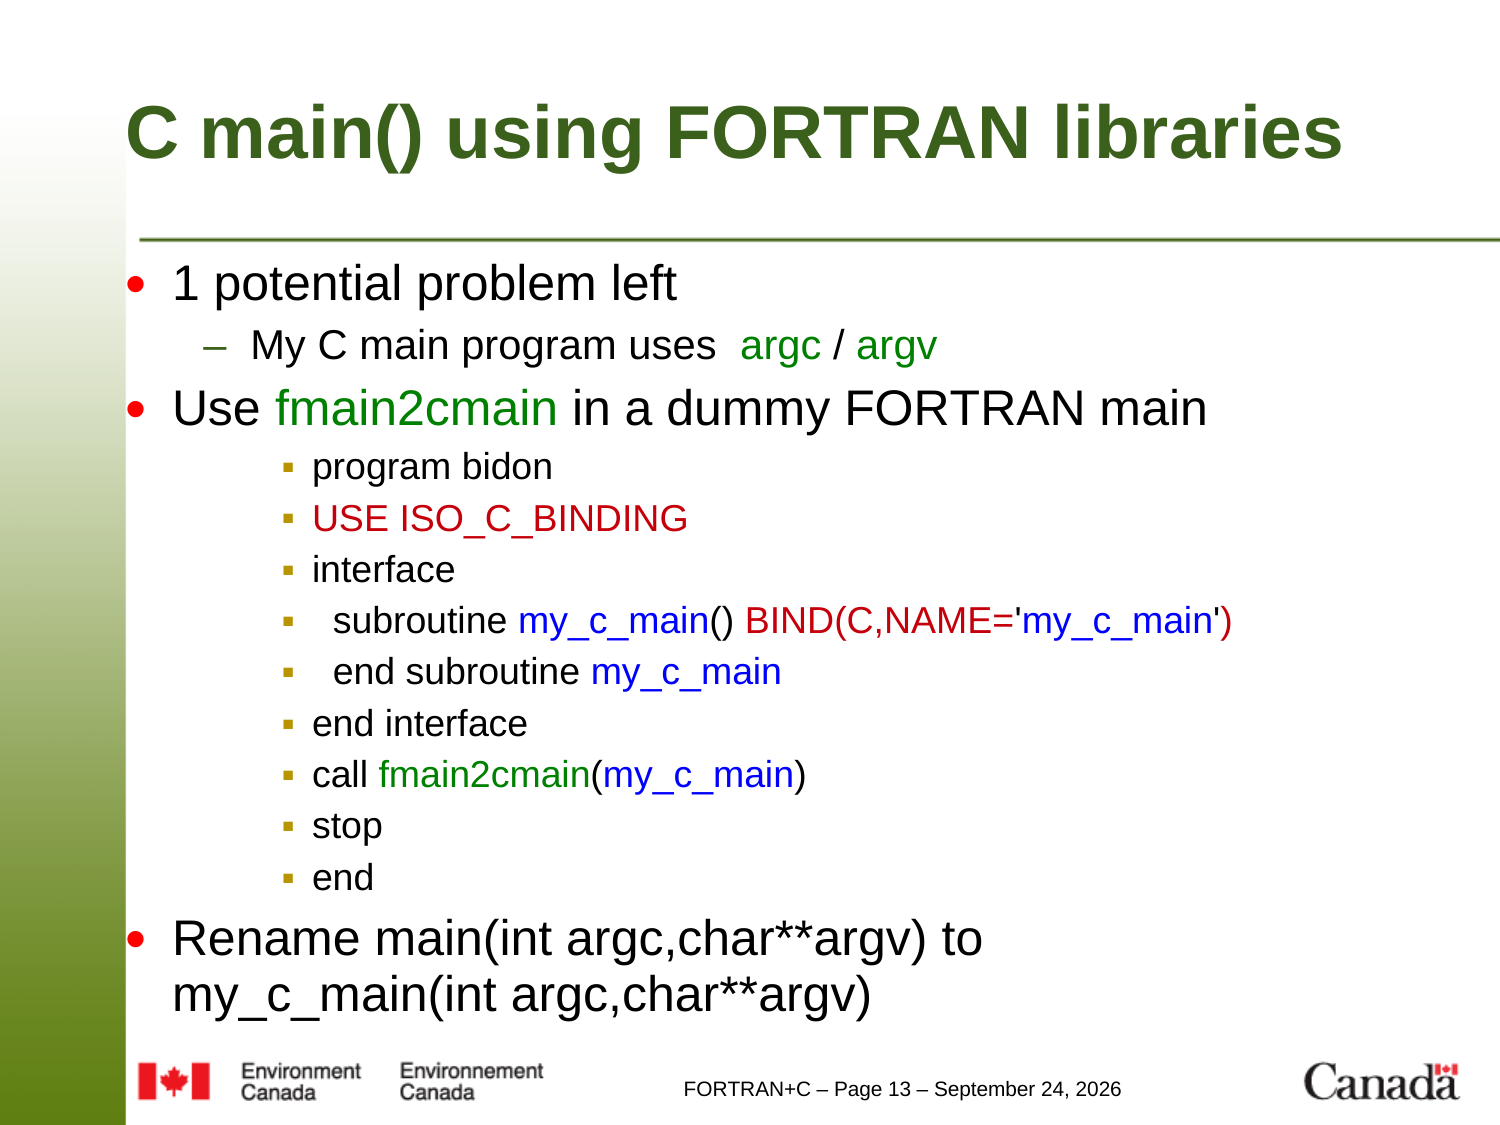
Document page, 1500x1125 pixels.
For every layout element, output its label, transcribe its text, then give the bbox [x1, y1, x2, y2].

picture [0, 0, 1500, 1125]
list 1 potential problem left My C main program uses argc / argv Use fmain2cmain in a dummy FORTRAN main program bidon USE ISO_C_BINDING interface subroutine my_c_main() BIND(C,NAME='my_c_main') end subroutine my_c_main end interface call fmain2cmain(my_c_main) stop end Rename main(int argc,char**argv) to my_c_main(int argc,char**argv) [125, 255, 1463, 1078]
title C main() using FORTRAN libraries [125, 52, 1463, 213]
